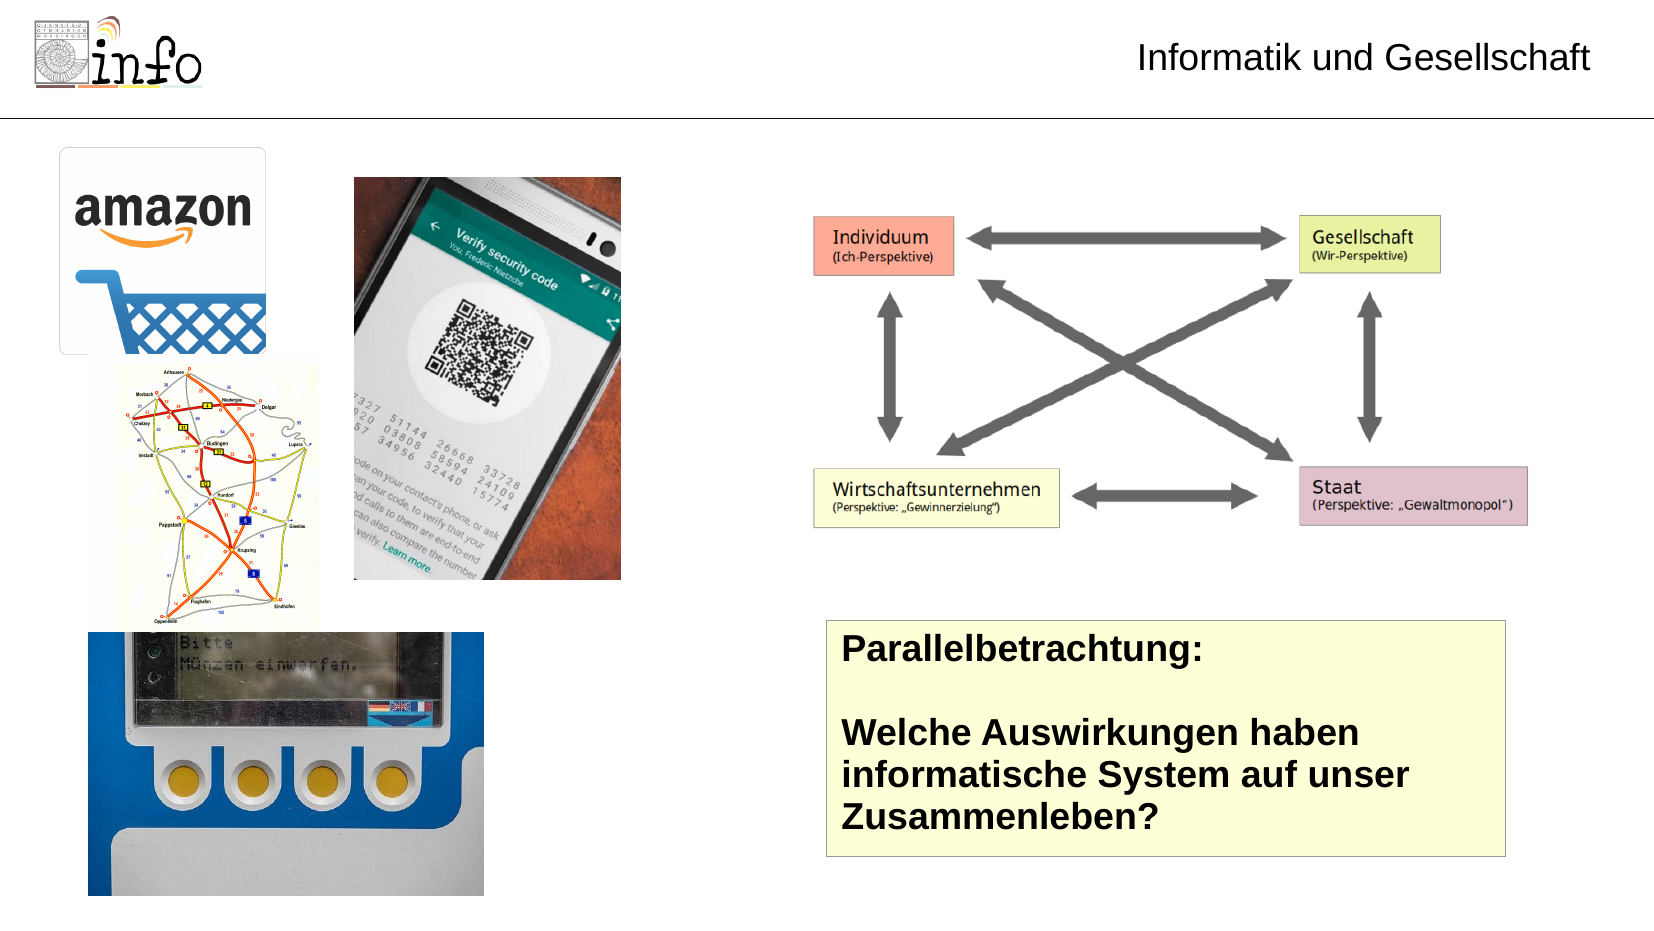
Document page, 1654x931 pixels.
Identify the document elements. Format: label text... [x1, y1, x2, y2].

picture [807, 206, 1536, 532]
picture [354, 177, 621, 580]
picture [59, 147, 484, 896]
picture [29, 16, 202, 89]
text_box Parallelbetrachtung: Welche Auswirkungen haben informatische System auf unser Zusammenleben? [826, 620, 1506, 857]
text_box Informatik und Gesellschaft [1122, 29, 1625, 89]
